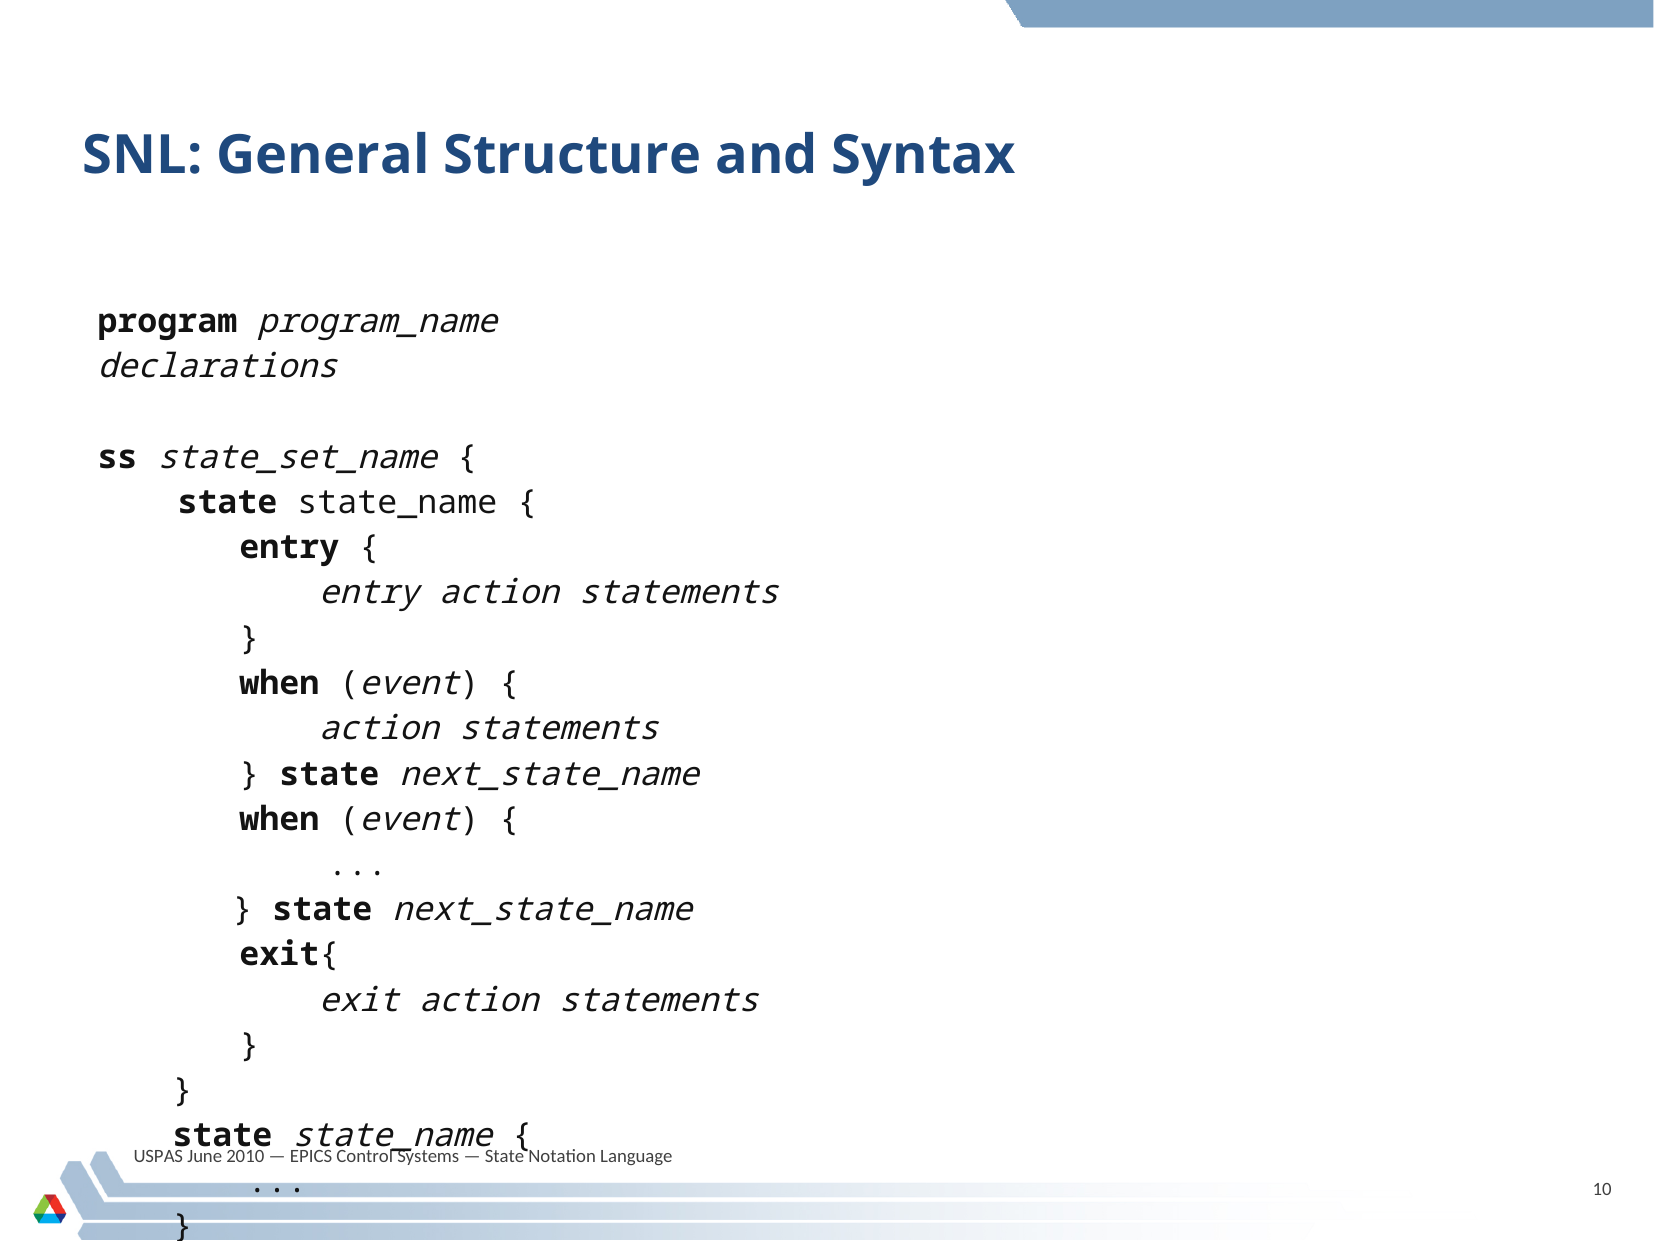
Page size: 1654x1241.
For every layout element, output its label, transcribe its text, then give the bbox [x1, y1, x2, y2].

title SNL: General Structure and Syntax [82, 49, 1571, 257]
list program program_name declarations ss state_set_name { state state_name { entry { entry action statements } when (event) { action statements } state next_state_name when (event) { ... } state next_state_name exit{ exit action statements } } state state_name { ... } } [82, 289, 1571, 1128]
picture [0, 1143, 1654, 1240]
picture [0, 0, 1654, 29]
